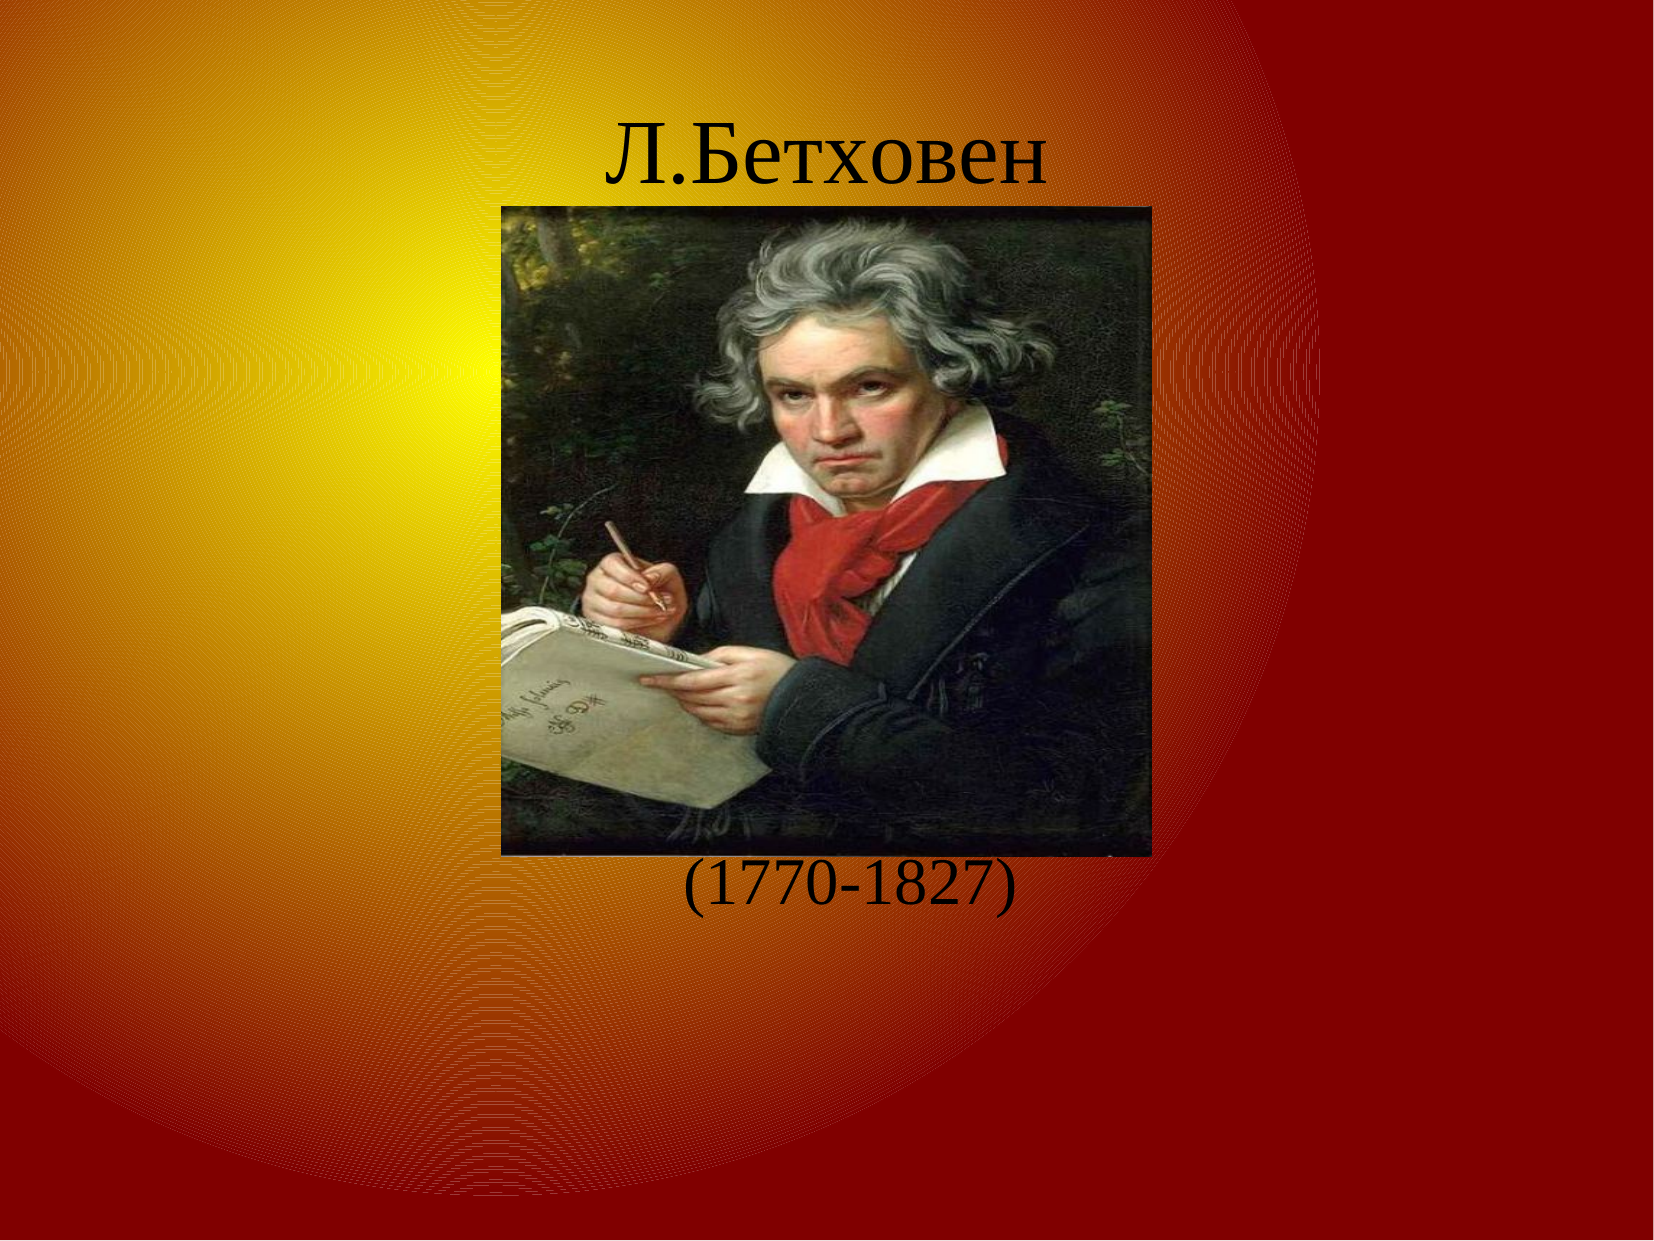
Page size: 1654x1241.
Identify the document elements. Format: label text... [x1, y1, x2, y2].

picture [501, 206, 1152, 857]
title Л.Бетховен [82, 56, 1571, 250]
subtitle (1770-1827) [106, 295, 1595, 1100]
